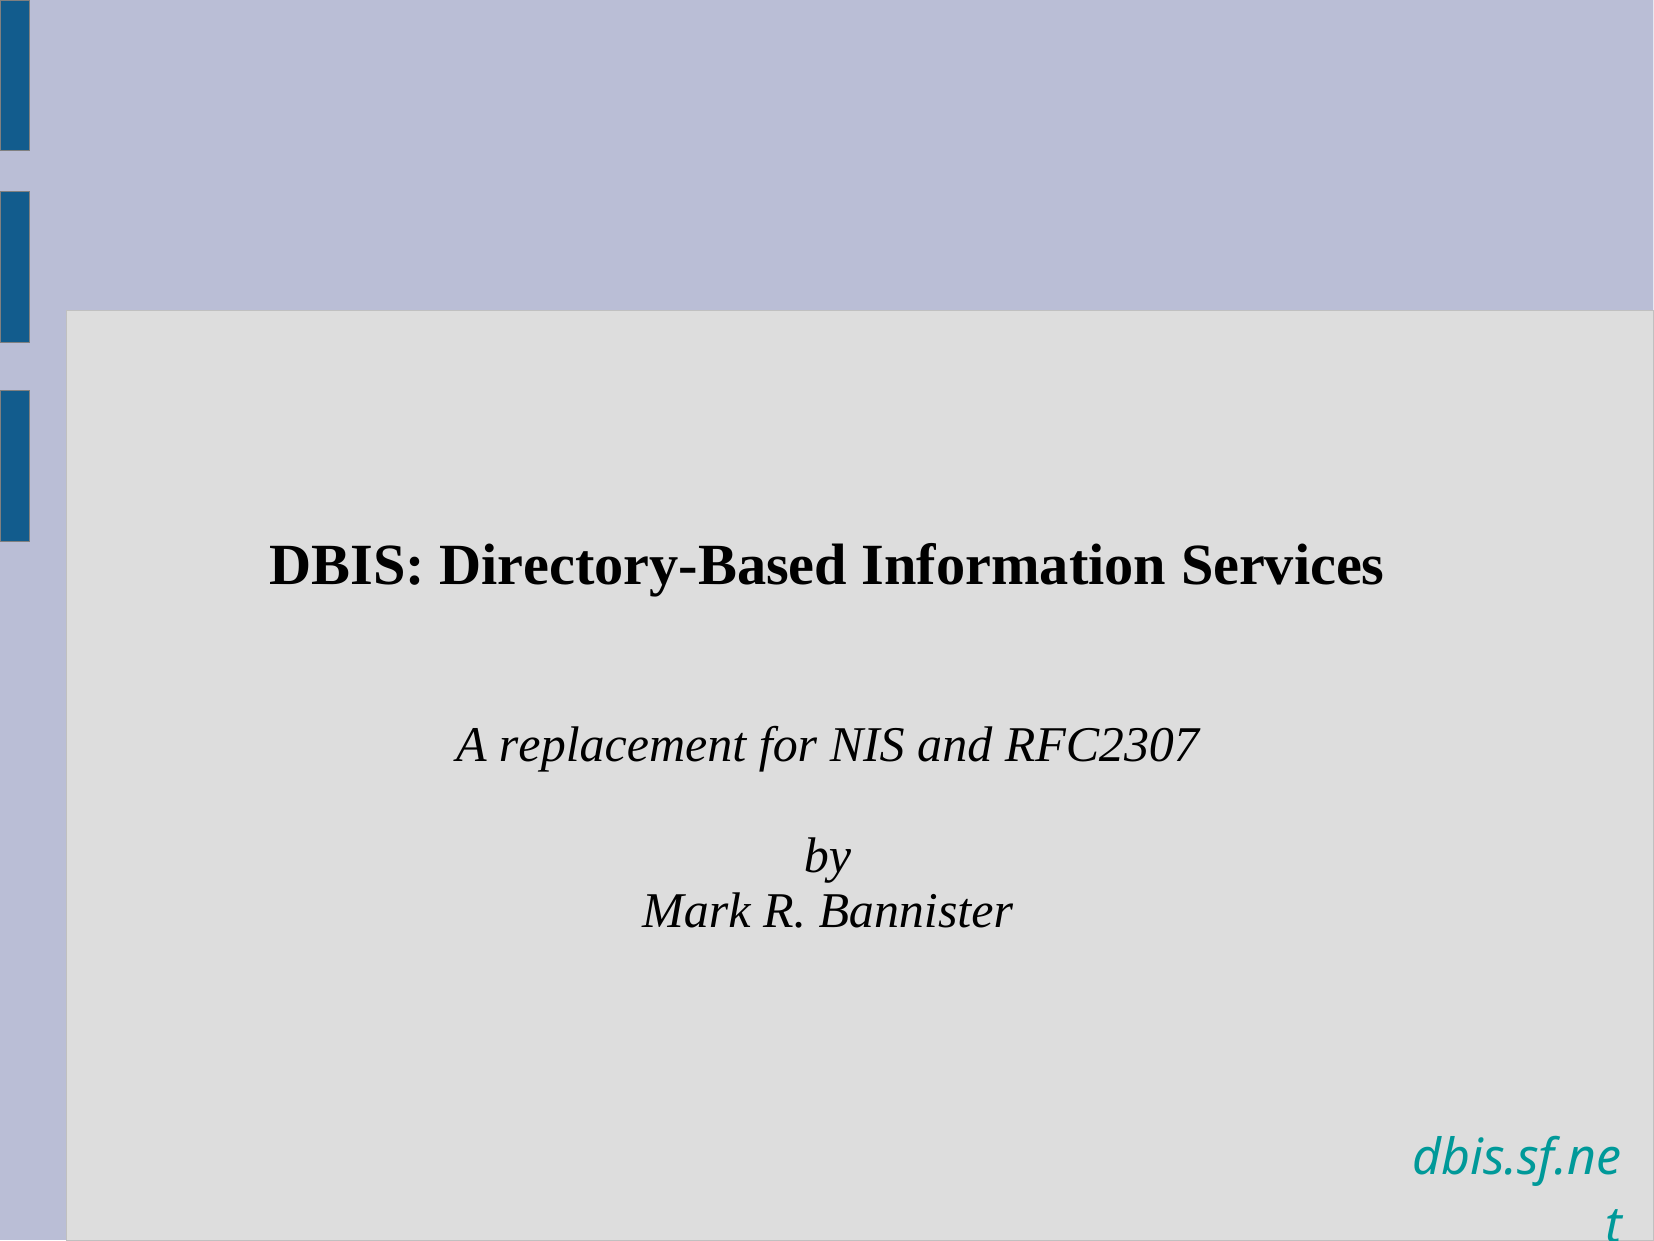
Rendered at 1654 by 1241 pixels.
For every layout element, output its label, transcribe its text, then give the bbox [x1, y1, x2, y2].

text_box dbis.sf.net [1402, 1143, 1622, 1236]
subtitle DBIS: Directory-Based Information Services A replacement for NIS and RFC2307 by Mark R. Bannister [121, 344, 1534, 1127]
